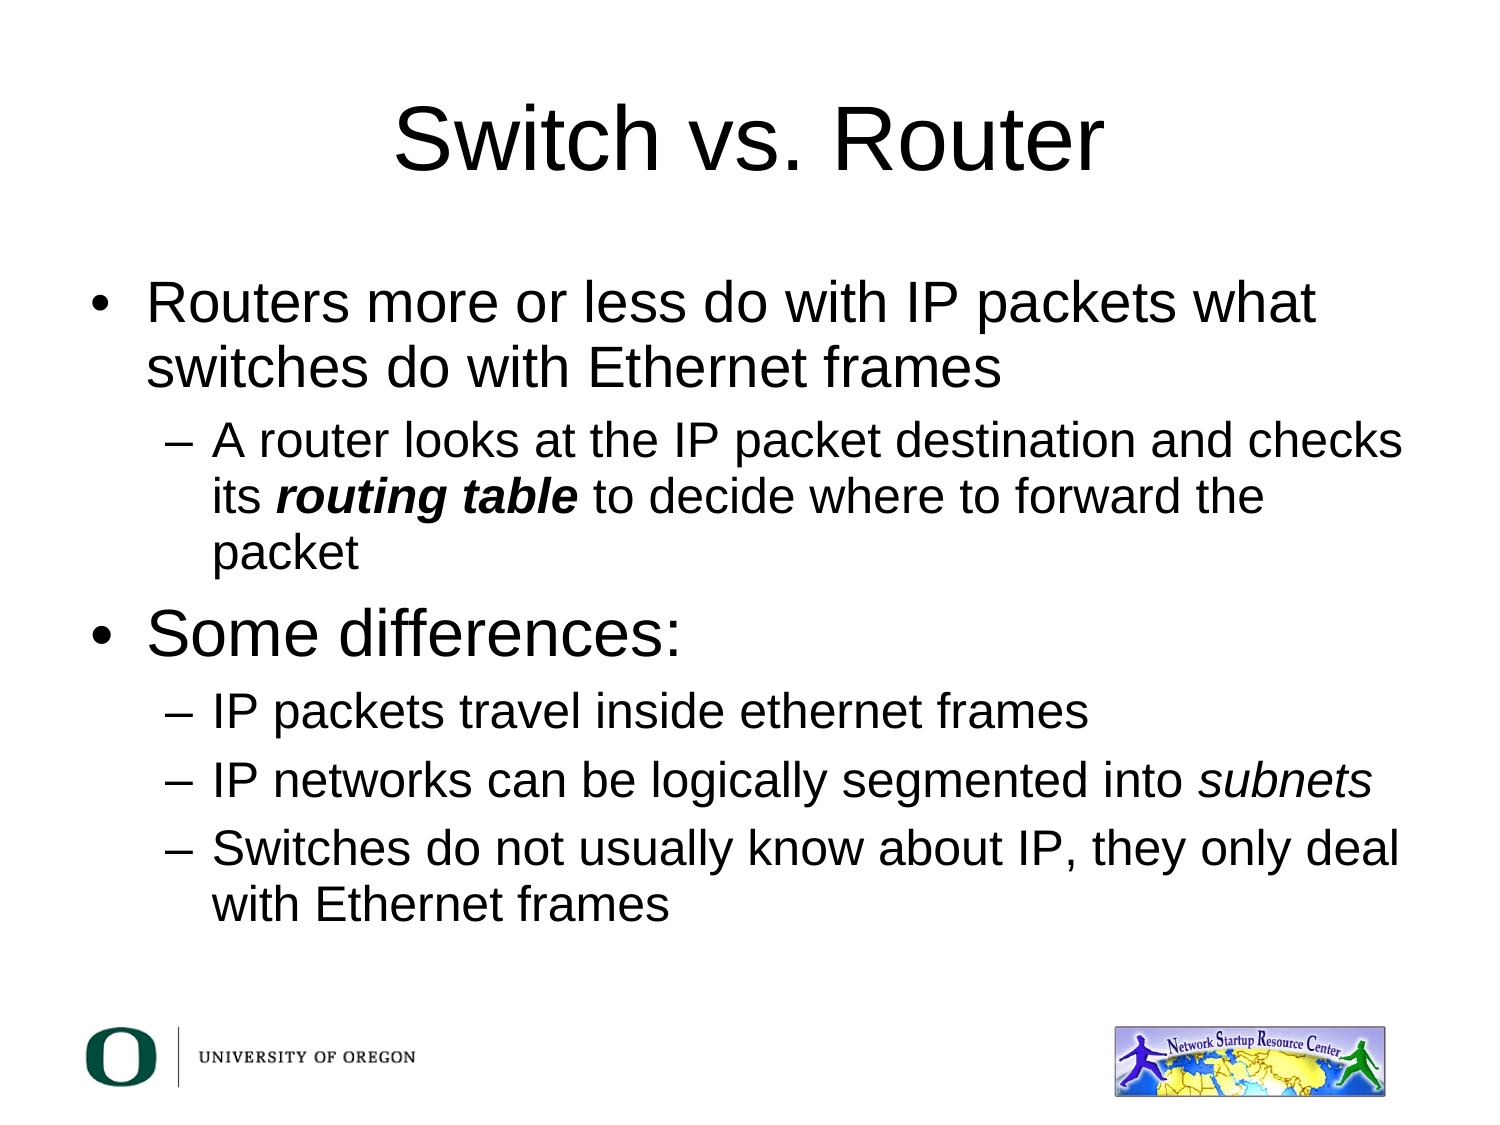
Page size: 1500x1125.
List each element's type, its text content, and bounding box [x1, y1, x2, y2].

picture [75, 1024, 426, 1090]
list Routers more or less do with IP packets what switches do with Ethernet frames A router looks at the IP packet destination and checks its routing table to decide where to forward the packet Some differences: IP packets travel inside ethernet frames IP networks can be logically segmented into subnets Switches do not usually know about IP, they only deal with Ethernet frames [75, 262, 1426, 1005]
picture [1112, 1024, 1388, 1099]
title Switch vs. Router [75, 45, 1426, 233]
